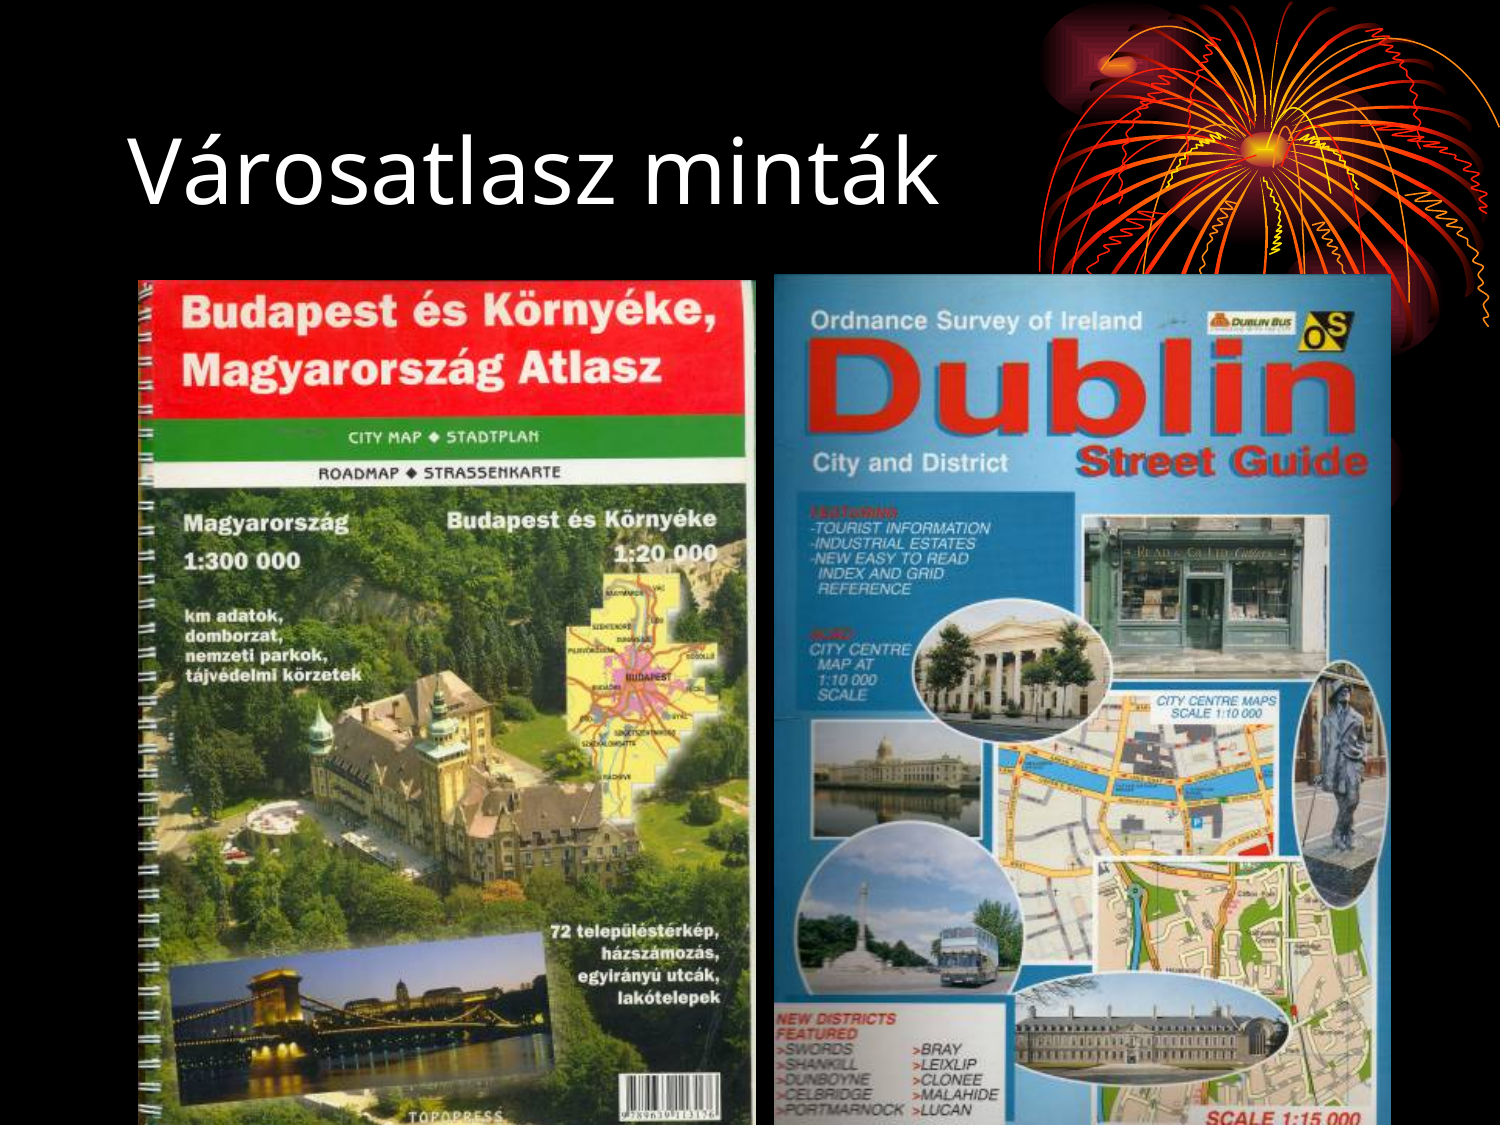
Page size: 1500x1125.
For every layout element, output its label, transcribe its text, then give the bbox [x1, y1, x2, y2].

picture [774, 274, 1391, 1125]
picture [138, 280, 756, 1125]
title Városatlasz minták [112, 49, 1388, 290]
